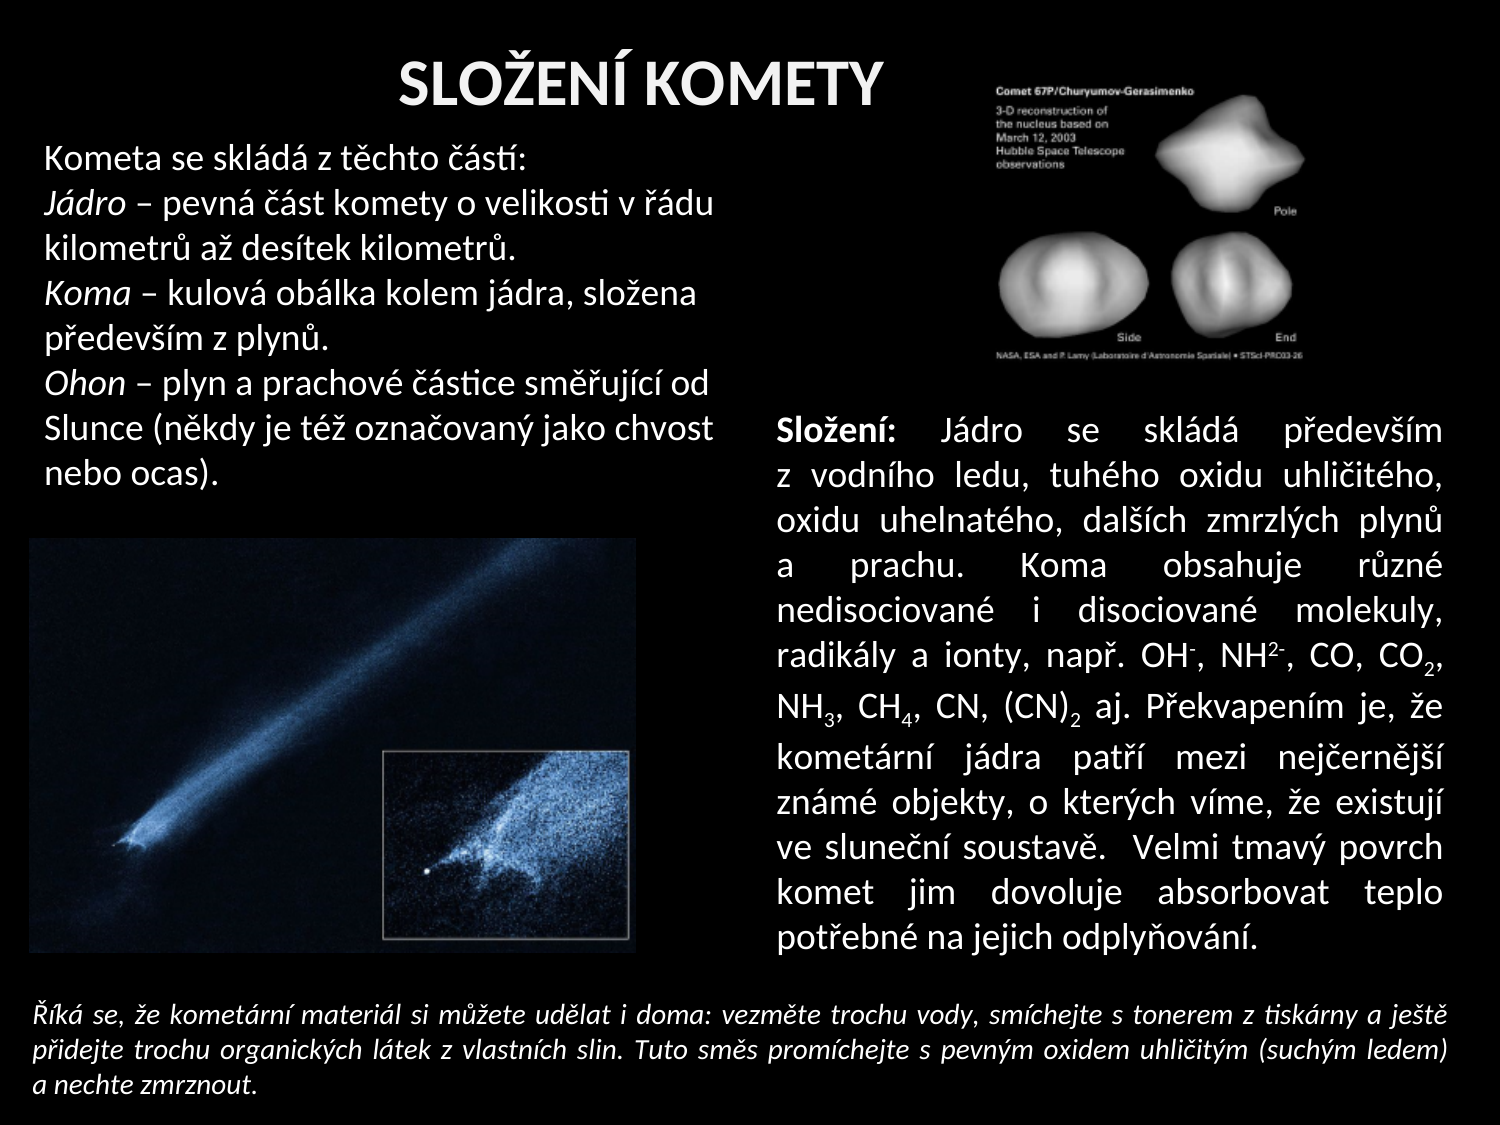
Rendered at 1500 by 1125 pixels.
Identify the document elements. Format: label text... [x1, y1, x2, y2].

text_box Složení: Jádro se skládá především z vodního ledu, tuhého oxidu uhličitého, oxidu uhelnatého, dalších zmrzlých plynů a prachu. Koma obsahuje různé nedisociované i disociované molekuly, radikály a ionty, např. OH-, NH2-, CO, CO2, NH3, CH4, CN, (CN)2 aj. Překvapením je, že kometární jádra patří mezi nejčernější známé objekty, o kterých víme, že existují ve sluneční soustavě. Velmi tmavý povrch komet jim dovoluje absorbovat teplo potřebné na jejich odplyňování. [761, 397, 1459, 987]
picture [29, 538, 636, 953]
text_box SLOŽENÍ KOMETY [383, 30, 901, 127]
picture [986, 78, 1314, 365]
text_box Kometa se skládá z těchto částí: Jádro – pevná část komety o velikosti v řádu kilometrů až desítek kilometrů. Koma – kulová obálka kolem jádra, složena především z plynů. Ohon – plyn a prachové částice směřující od Slunce (někdy je též označovaný jako chvost nebo ocas). [29, 125, 780, 501]
text_box Říká se, že kometární materiál si můžete udělat i doma: vezměte trochu vody, smíchejte s tonerem z tiskárny a ještě přidejte trochu organických látek z vlastních slin. Tuto směs promíchejte s pevným oxidem uhličitým (suchým ledem) a nechte zmrznout. [17, 987, 1465, 1108]
